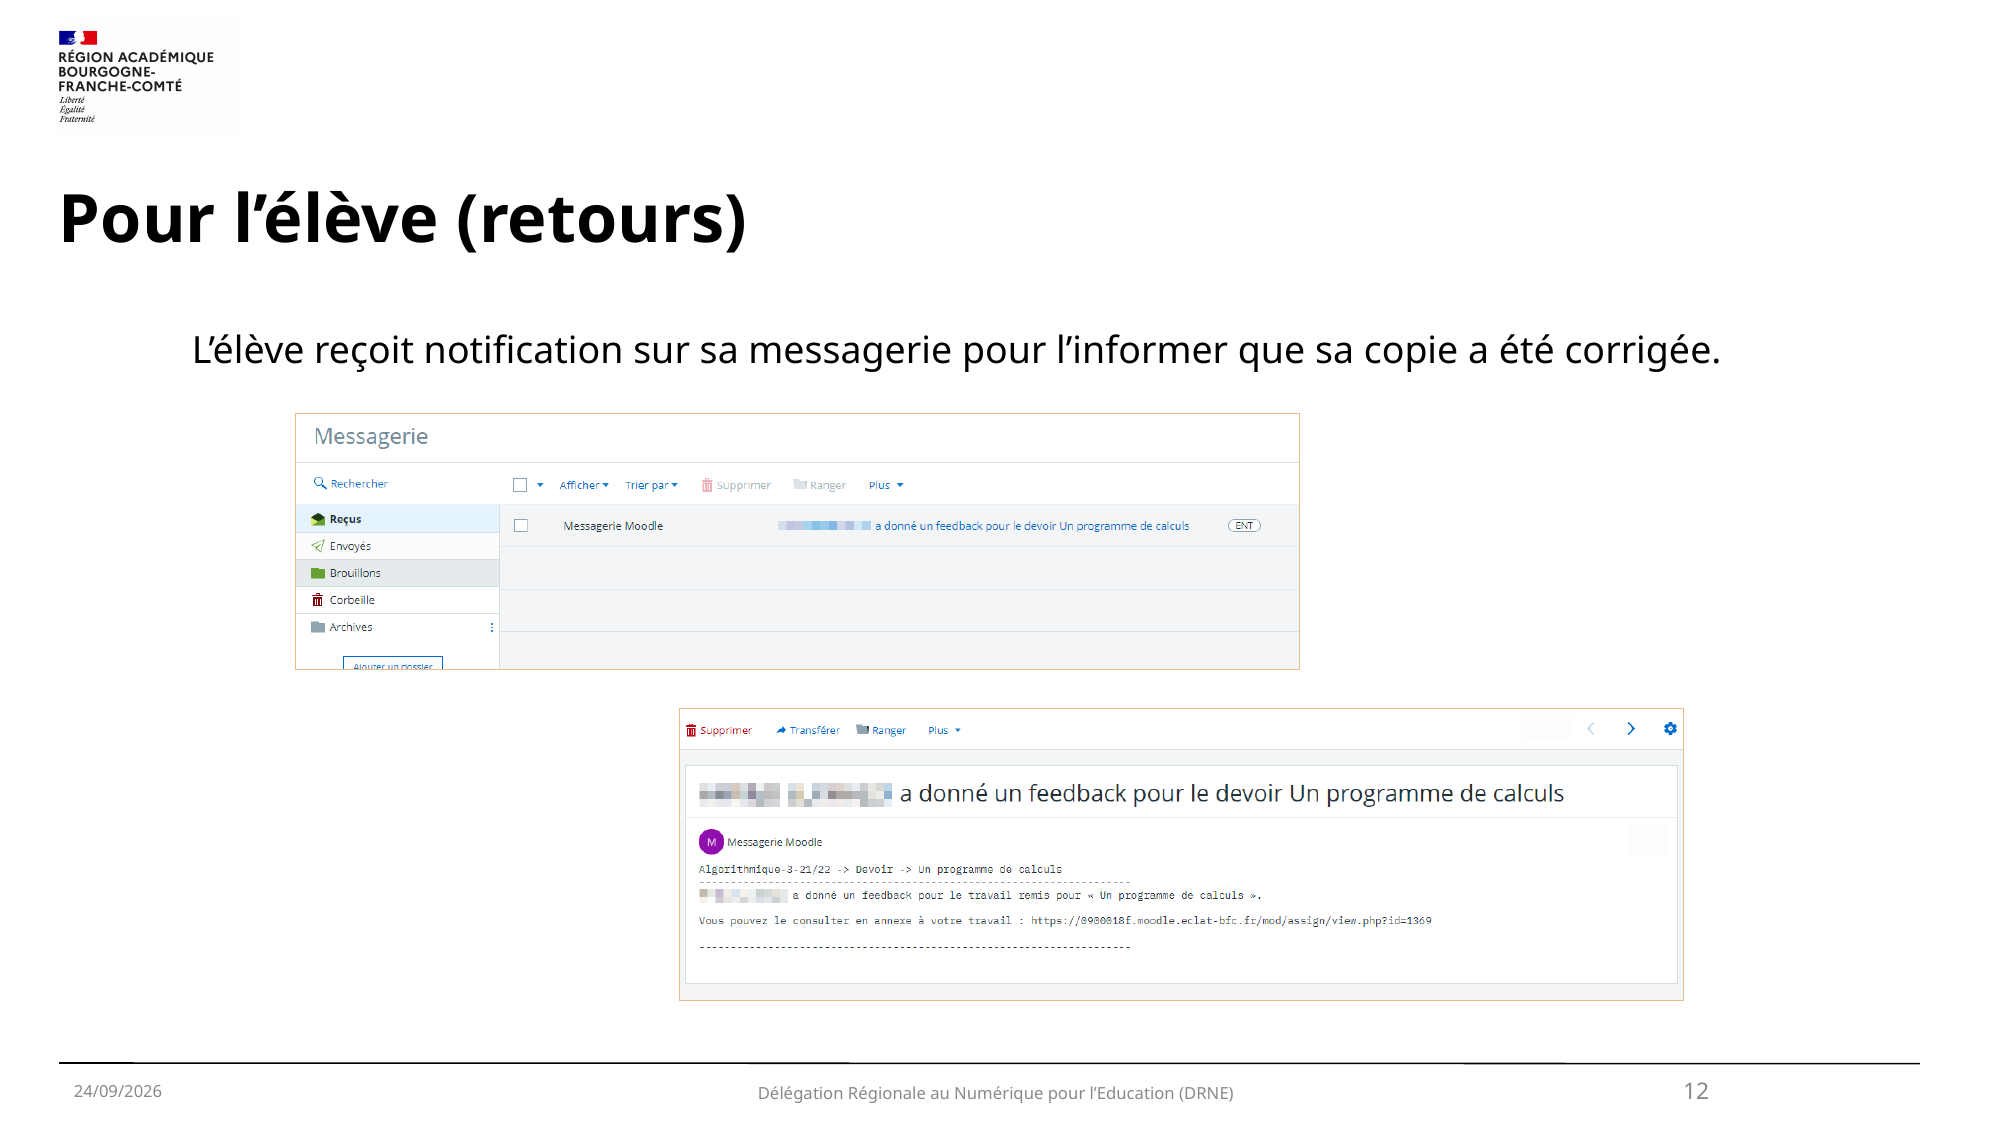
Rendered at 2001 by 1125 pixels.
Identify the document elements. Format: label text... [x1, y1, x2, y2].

title Pour l’élève (retours) [59, 147, 1919, 295]
picture [295, 413, 1300, 670]
text_box Délégation Régionale au Numérique pour l’Education (DRNE) [546, 1063, 1432, 1122]
text_box L’élève reçoit notification sur sa messagerie pour l’informer que sa copie a été corrigée. [177, 318, 1860, 378]
text_box 29/10/2024 [59, 1062, 295, 1122]
picture [679, 708, 1684, 1001]
text_box 12 [1683, 1062, 1919, 1122]
